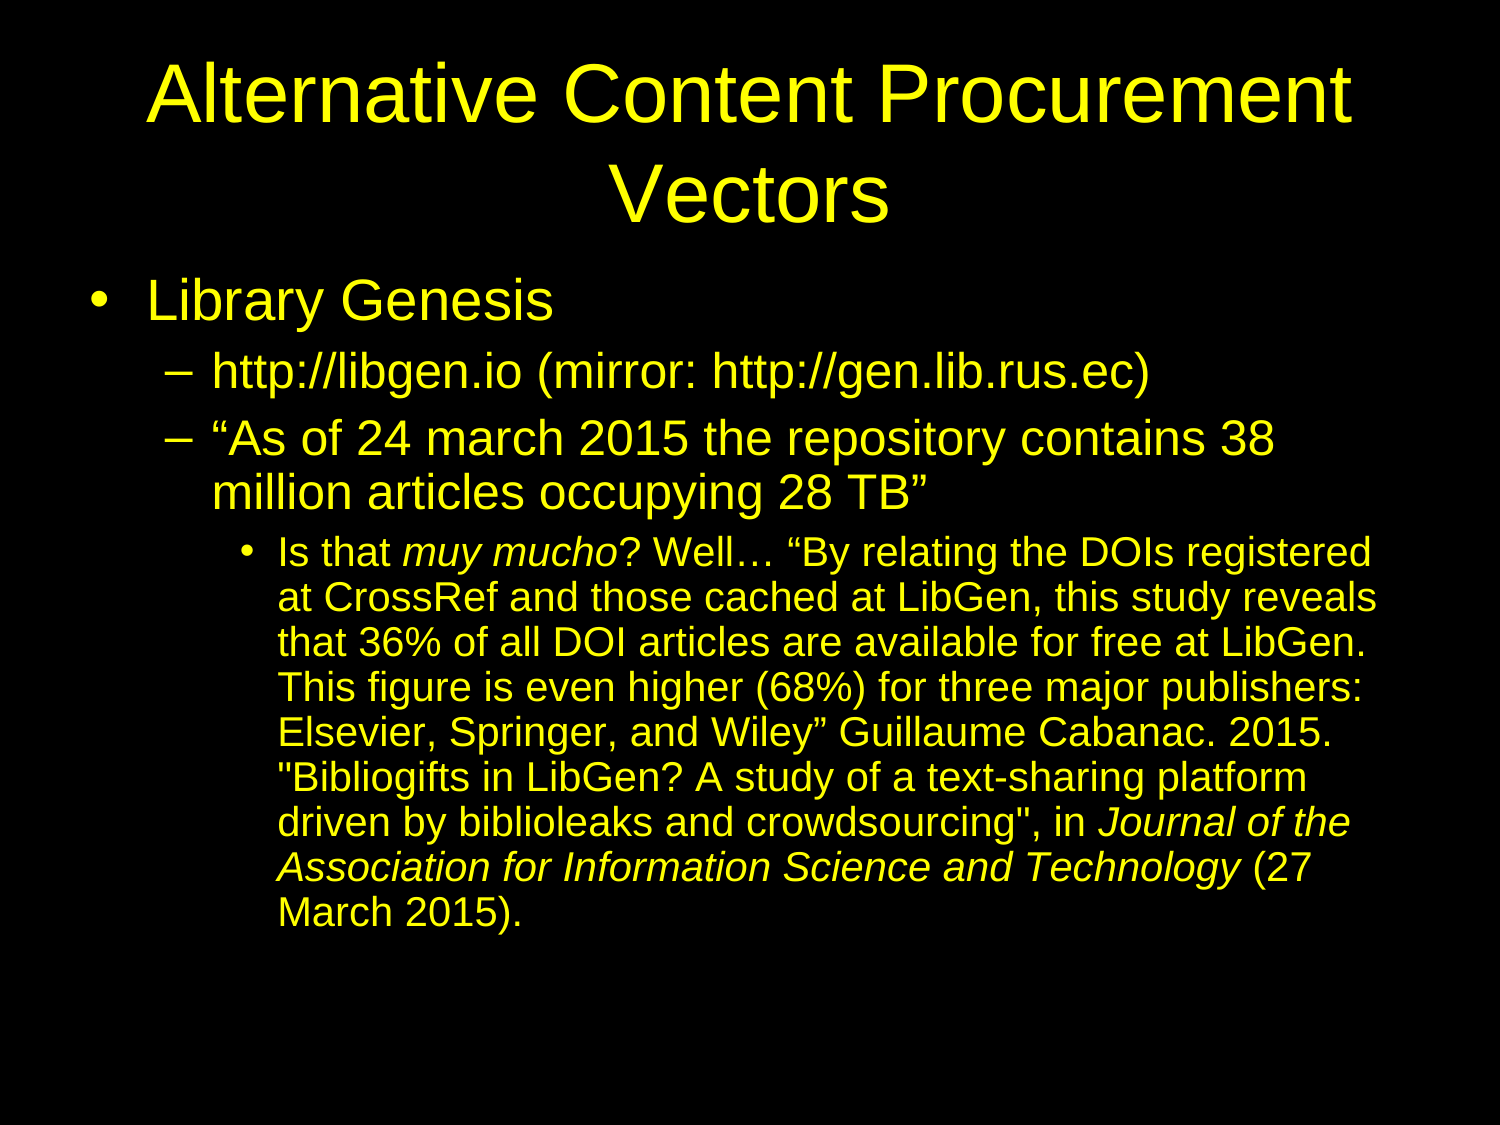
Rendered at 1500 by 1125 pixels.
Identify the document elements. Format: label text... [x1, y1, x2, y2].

title Alternative Content Procurement Vectors [75, 31, 1426, 247]
list Library Genesis http://libgen.io (mirror: http://gen.lib.rus.ec) “As of 24 march 2015 the repository contains 38 million articles occupying 28 TB” Is that muy mucho? Well… “By relating the DOIs registered at CrossRef and those cached at LibGen, this study reveals that 36% of all DOI articles are available for free at LibGen. This figure is even higher (68%) for three major publishers: Elsevier, Springer, and Wiley” Guillaume Cabanac. 2015. "Bibliogifts in LibGen? A study of a text-sharing platform driven by biblioleaks and crowdsourcing", in Journal of the Association for Information Science and Technology (27 March 2015). [75, 262, 1426, 1006]
